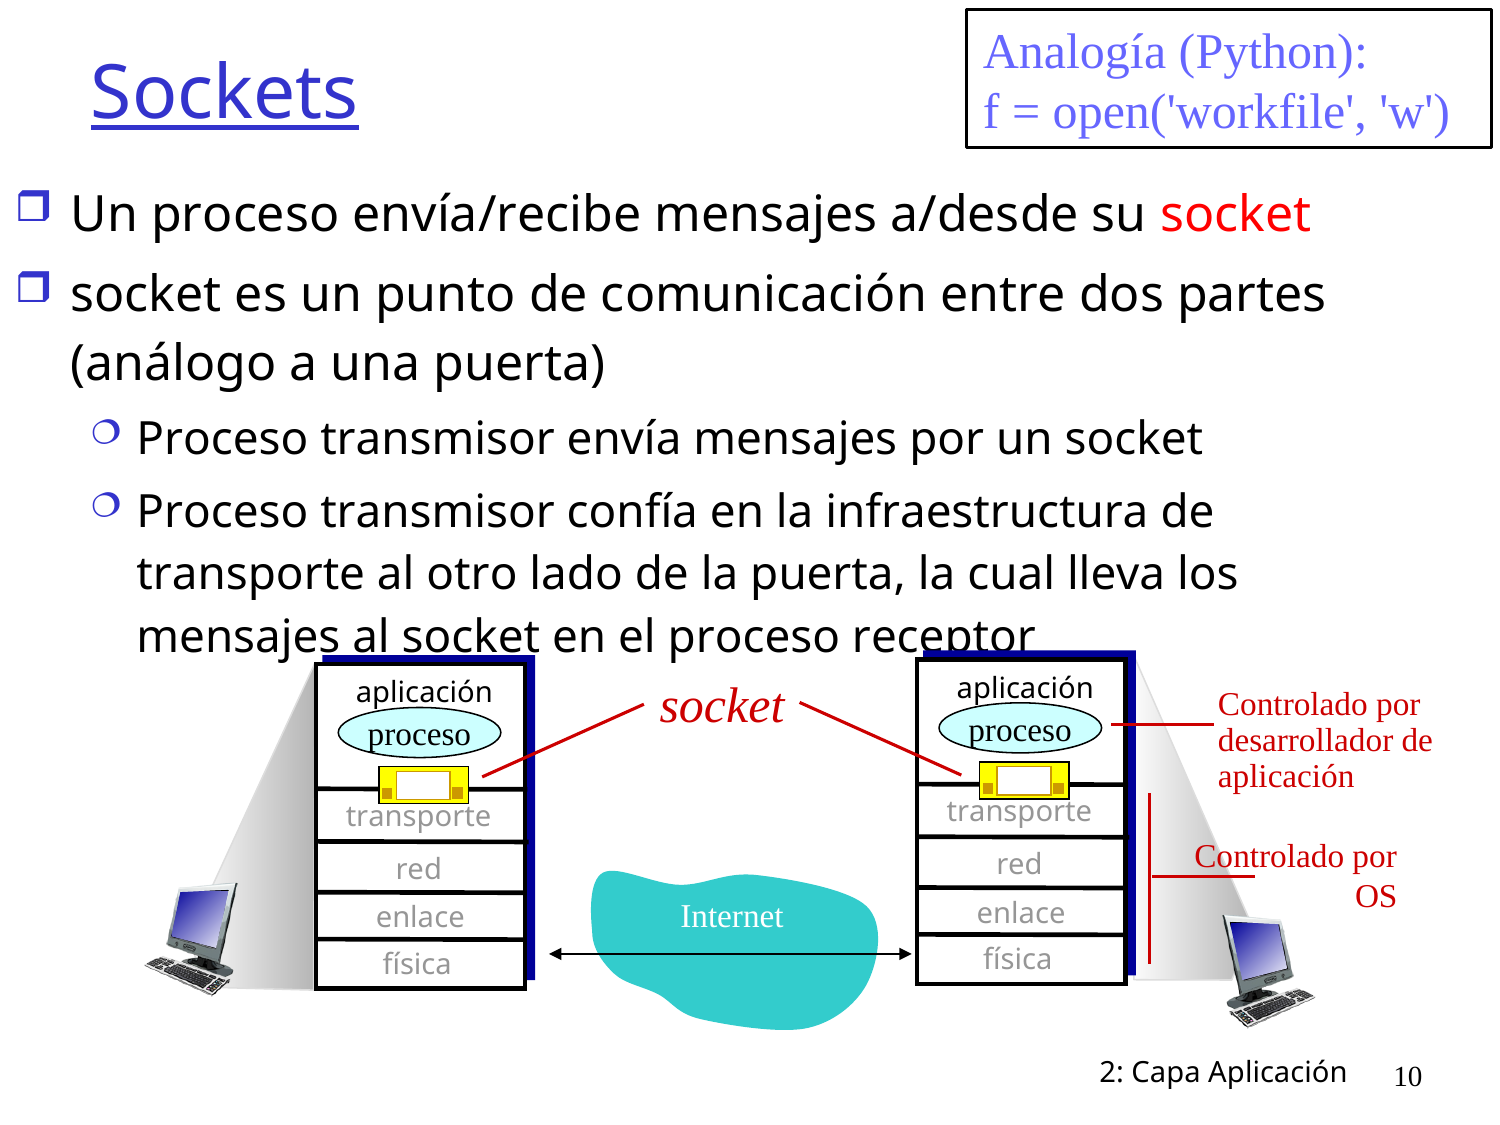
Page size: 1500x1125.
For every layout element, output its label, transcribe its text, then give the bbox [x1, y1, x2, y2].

text_box transporte [911, 781, 1128, 834]
text_box [1229, 921, 1288, 981]
text_box aplicación [917, 657, 1134, 712]
picture [121, 877, 240, 1005]
text_box física [309, 934, 526, 989]
text_box aplicación [316, 662, 533, 717]
text_box [916, 650, 1219, 980]
text_box [171, 889, 229, 949]
text_box enlace [912, 882, 1130, 937]
title Sockets [76, 35, 965, 148]
text_box red [310, 839, 527, 893]
text_box enlace [312, 887, 529, 942]
picture [1219, 909, 1338, 1037]
text_box [598, 955, 877, 1030]
text_box socket [644, 672, 800, 742]
text_box proceso [338, 707, 501, 758]
text_box [316, 655, 536, 981]
text_box [590, 870, 879, 953]
text_box Analogía (Python): f = open('workfile', 'w') [966, 9, 1492, 148]
text_box Controlado por OS [1179, 826, 1413, 963]
text_box proceso [939, 702, 1102, 753]
text_box Internet [665, 886, 799, 942]
text_box Controlado por desarrollador de aplicación [1203, 679, 1449, 803]
text_box transporte [310, 785, 527, 839]
text_box física [909, 929, 1127, 984]
text_box [216, 662, 316, 991]
text_box red [911, 834, 1128, 889]
list Un proceso envía/recibe mensajes a/desde su socket socket es un punto de comunicación entre dos partes (análogo a una puerta) Proceso transmisor envía mensajes por un socket Proceso transmisor confía en la infraestructura de transporte al otro lado de la puerta, la cual lleva los mensajes al socket en el proceso receptor [0, 169, 1426, 632]
